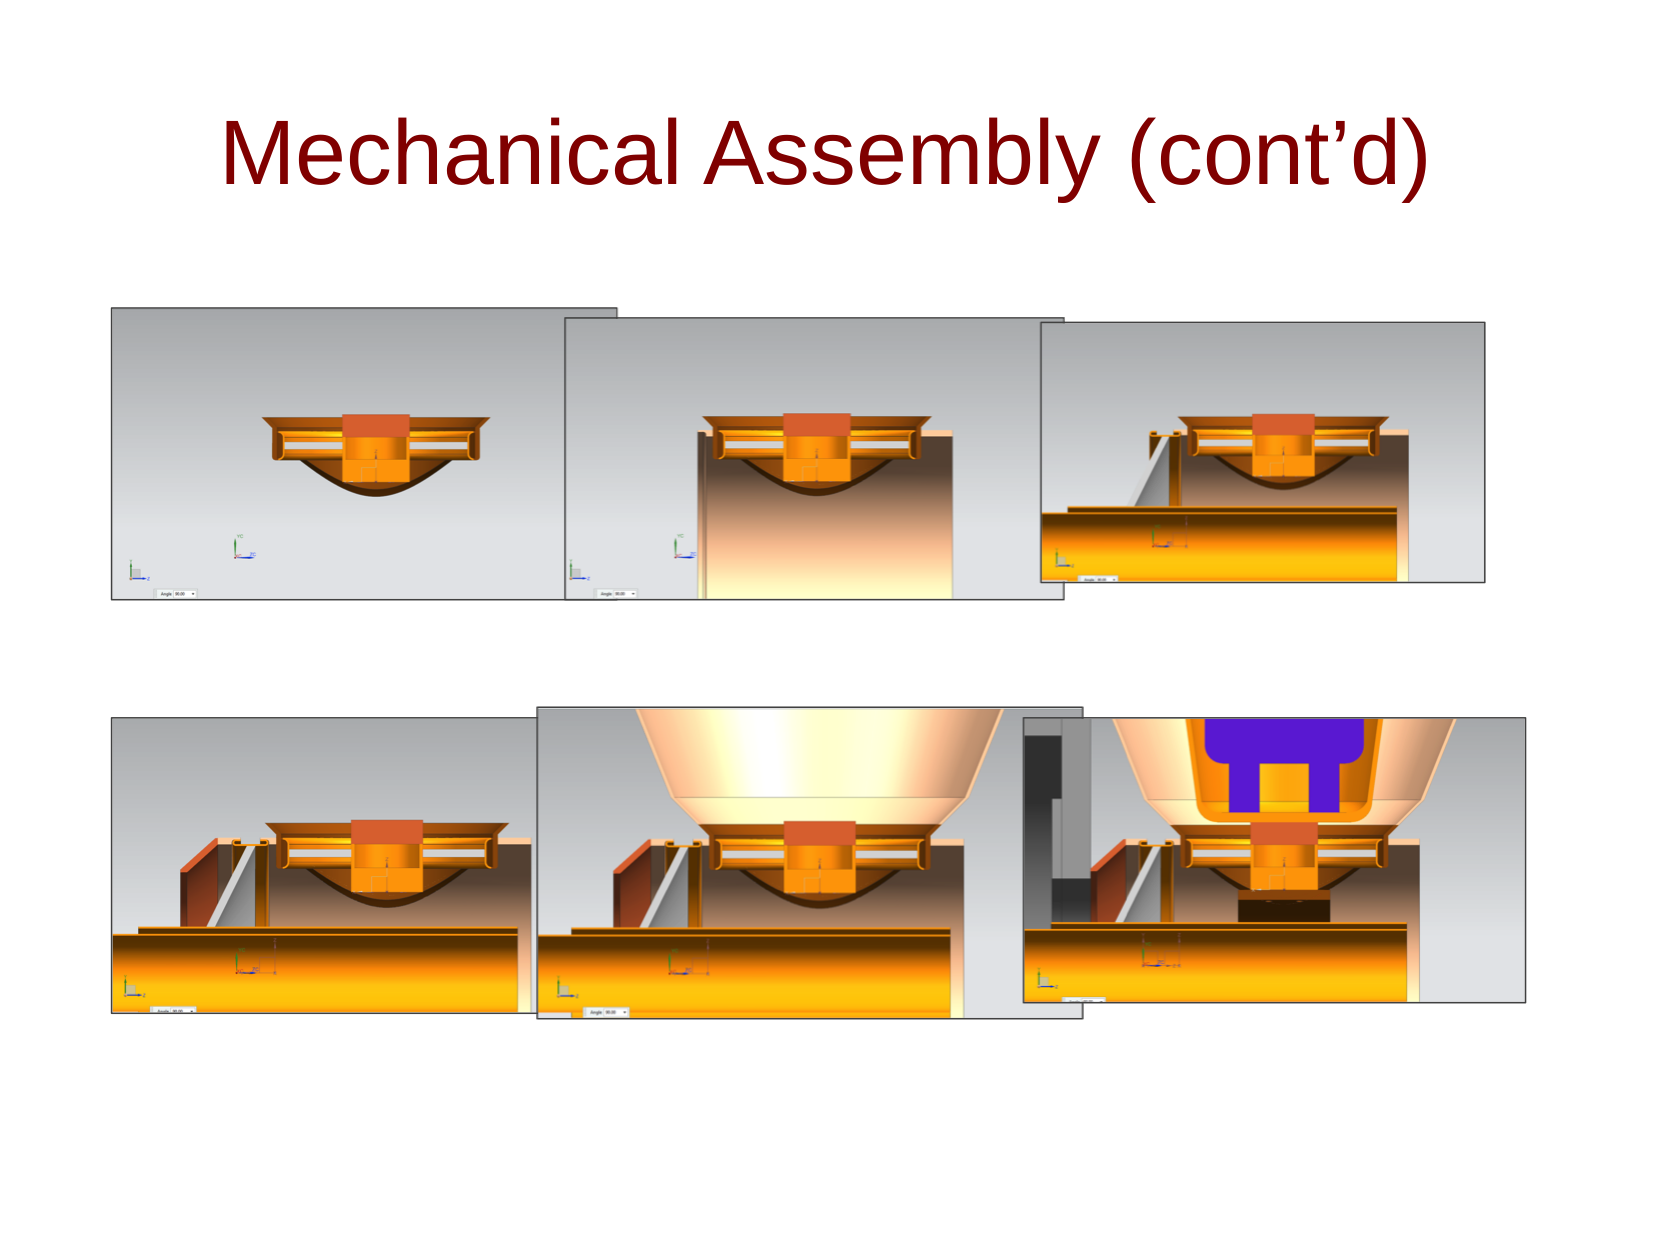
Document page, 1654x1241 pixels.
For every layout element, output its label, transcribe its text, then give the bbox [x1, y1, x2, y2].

picture [110, 307, 1527, 1021]
title Mechanical Assembly (cont’d) [82, 49, 1571, 257]
